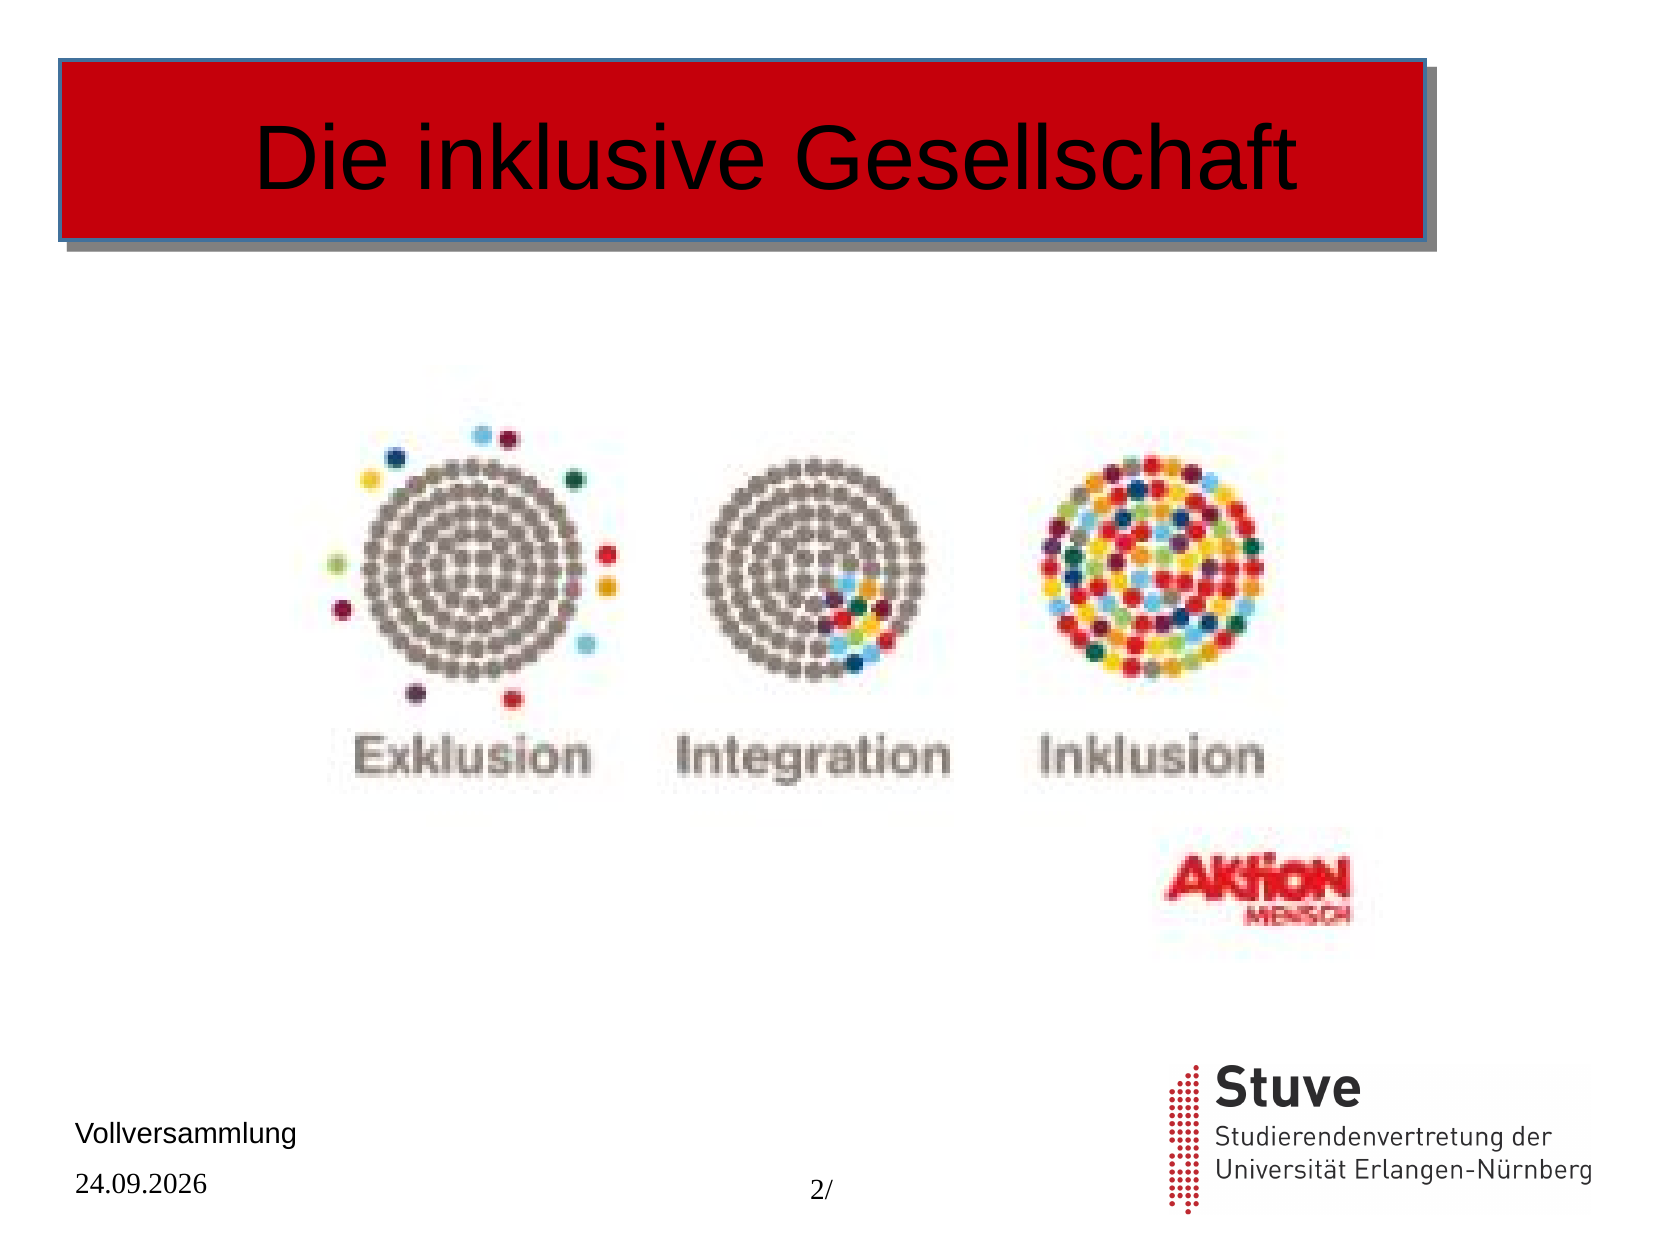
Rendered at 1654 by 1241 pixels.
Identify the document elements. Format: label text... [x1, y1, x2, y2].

picture [228, 365, 1392, 968]
text_box 10.12.2015 [75, 1164, 308, 1210]
title Die inklusive Gesellschaft [82, 97, 1471, 209]
text_box <number>/ [810, 1170, 1066, 1231]
picture [1169, 1064, 1591, 1215]
